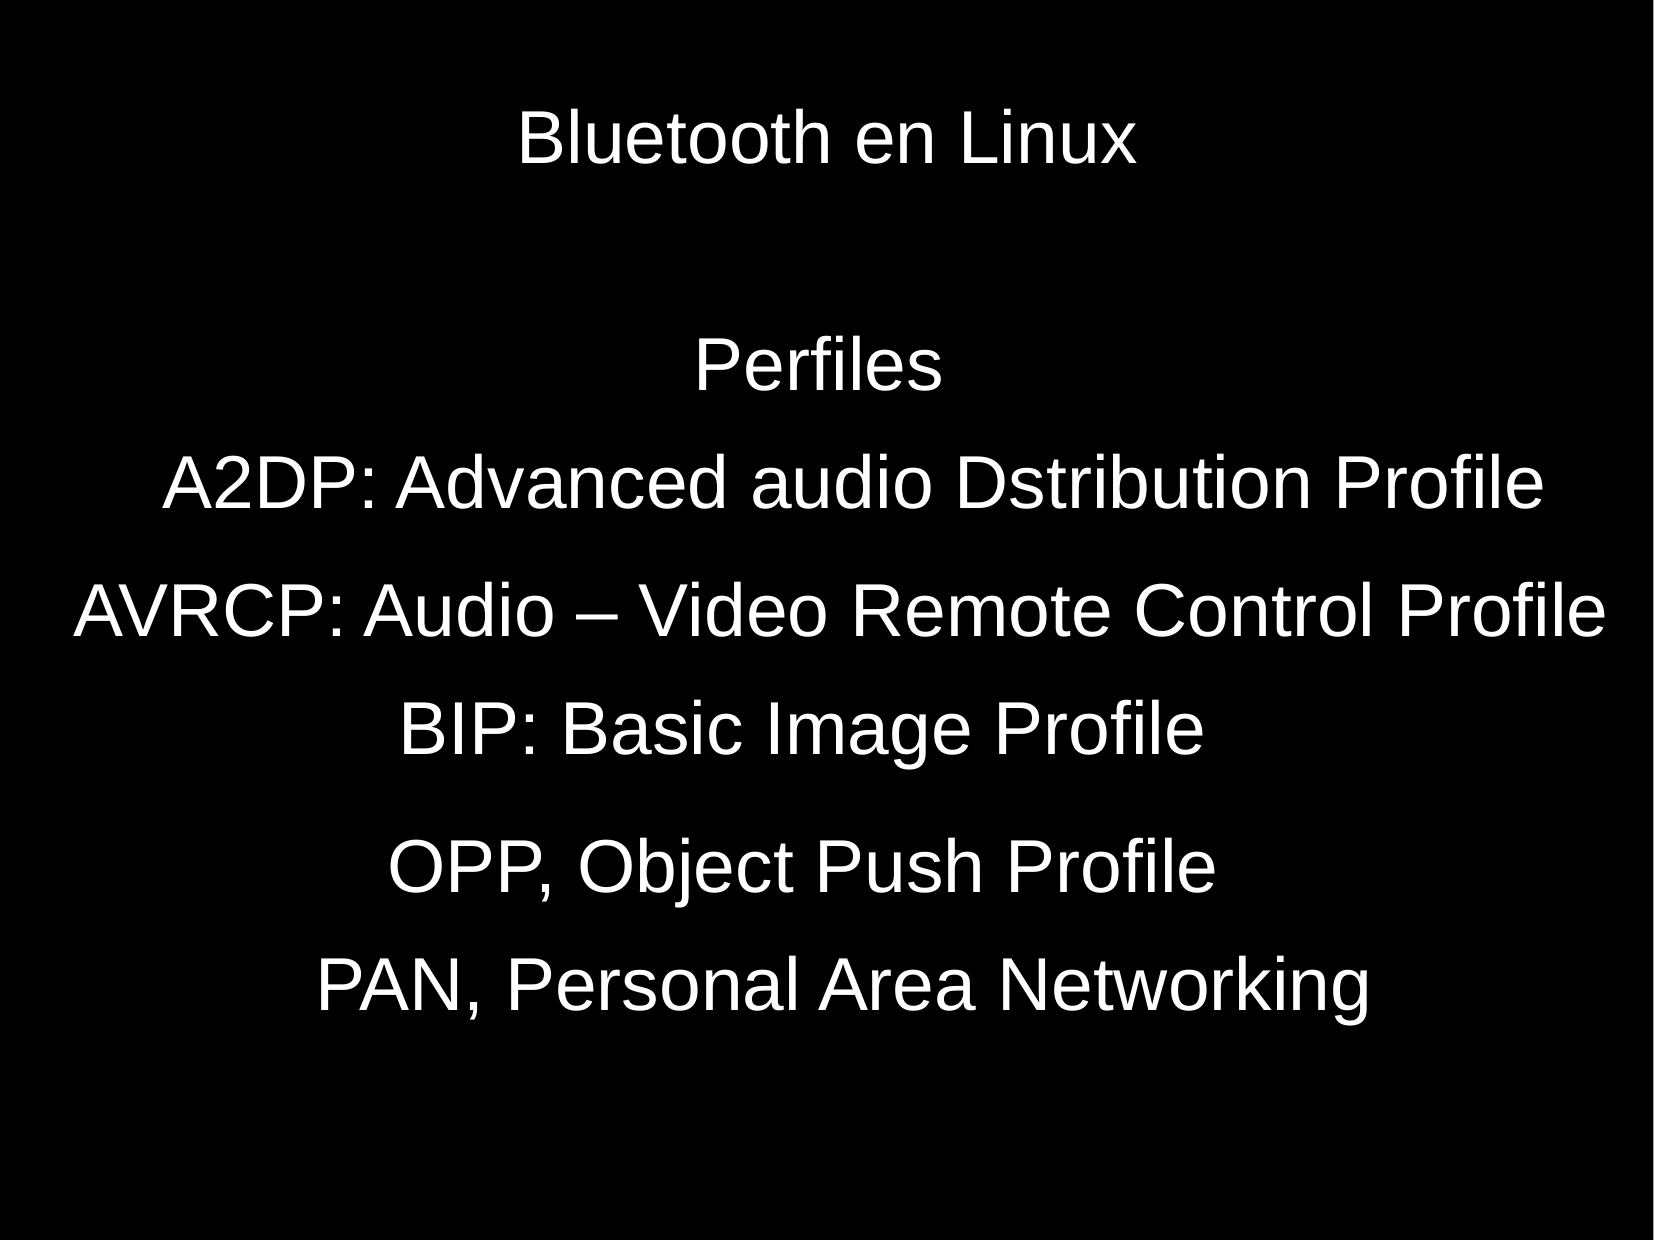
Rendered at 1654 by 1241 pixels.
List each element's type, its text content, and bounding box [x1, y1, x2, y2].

text_box AVRCP: Audio – Video Remote Control Profile [59, 561, 1625, 690]
text_box Bluetooth en Linux [501, 88, 1154, 237]
text_box Perfiles [679, 314, 960, 432]
text_box BIP: Basic Image Profile [383, 679, 1223, 808]
text_box OPP, Object Push Profile [372, 816, 1235, 934]
text_box PAN, Personal Area Networking [300, 934, 1388, 1063]
text_box A2DP: Advanced audio Dstribution Profile [147, 432, 1562, 561]
